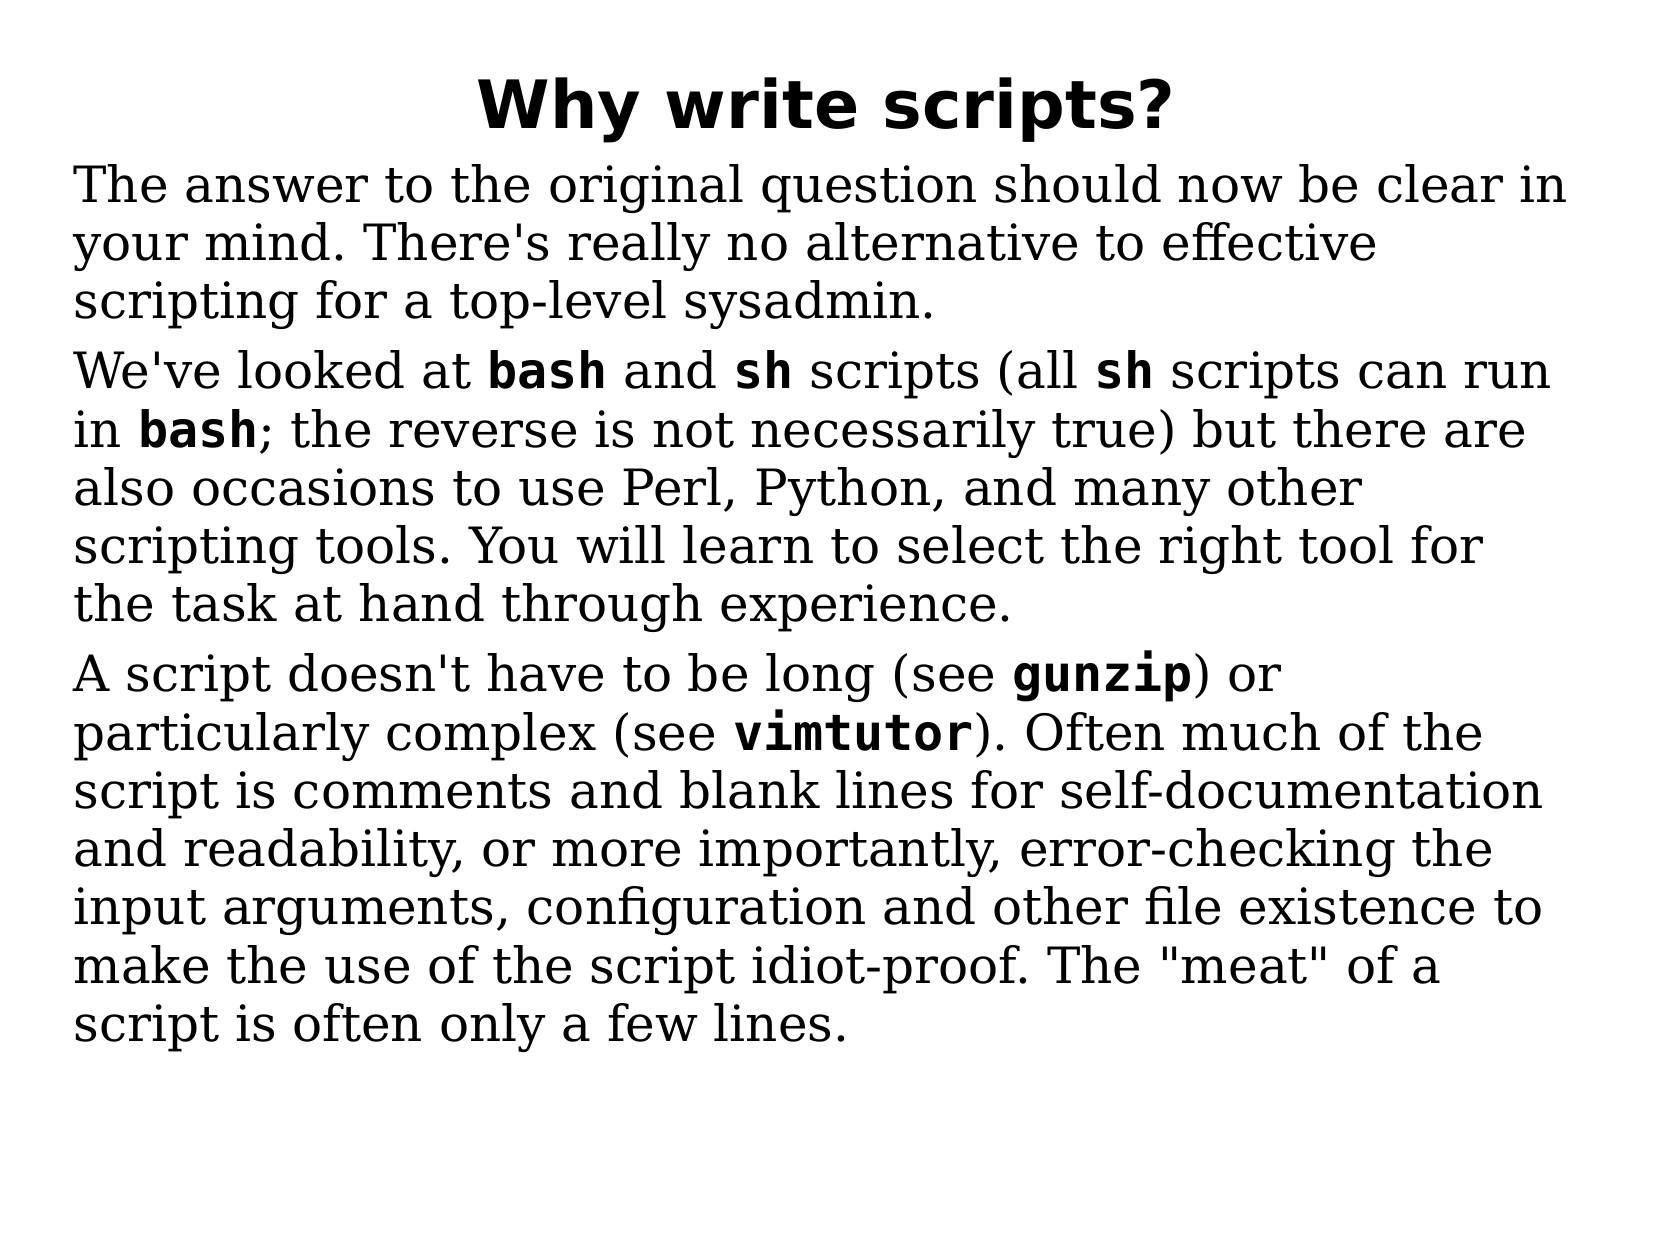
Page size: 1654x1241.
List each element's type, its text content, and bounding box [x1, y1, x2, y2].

text_box Why write scripts? The answer to the original question should now be clear in your mind. There's really no alternative to effective scripting for a top-level sysadmin. We've looked at bash and sh scripts (all sh scripts can run in bash; the reverse is not necessarily true) but there are also occasions to use Perl, Python, and many other scripting tools. You will learn to select the right tool for the task at hand through experience. A script doesn't have to be long (see gunzip) or particularly complex (see vimtutor). Often much of the script is comments and blank lines for self-documentation and readability, or more importantly, error-checking the input arguments, configuration and other file existence to make the use of the script idiot-proof. The "meat" of a script is often only a few lines. [59, 59, 1595, 1061]
